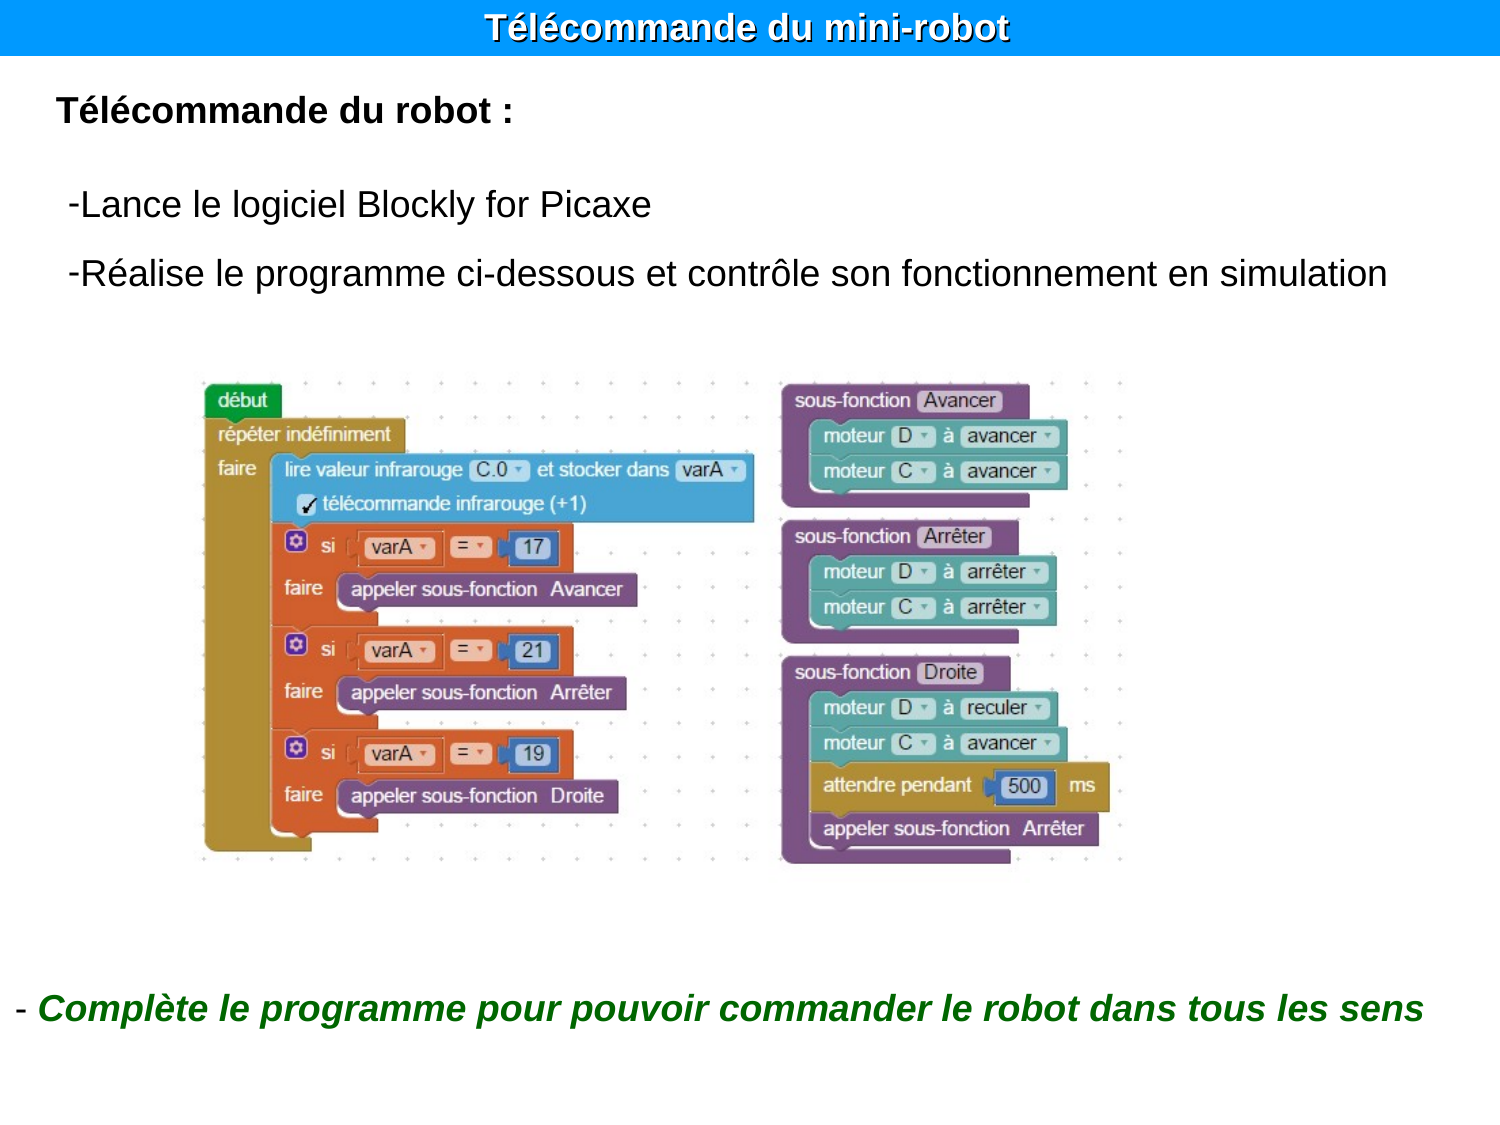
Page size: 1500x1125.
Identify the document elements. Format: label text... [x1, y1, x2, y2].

text_box Télécommande du robot : [41, 78, 1459, 139]
text_box - Complète le programme pour pouvoir commander le robot dans tous les sens [0, 976, 1447, 1037]
text_box Télécommande du mini-robot [0, 0, 1500, 56]
text_box Lance le logiciel Blockly for Picaxe Réalise le programme ci-dessous et contrôle son fonctionnement en simulation [53, 172, 1447, 302]
picture [183, 361, 1129, 883]
